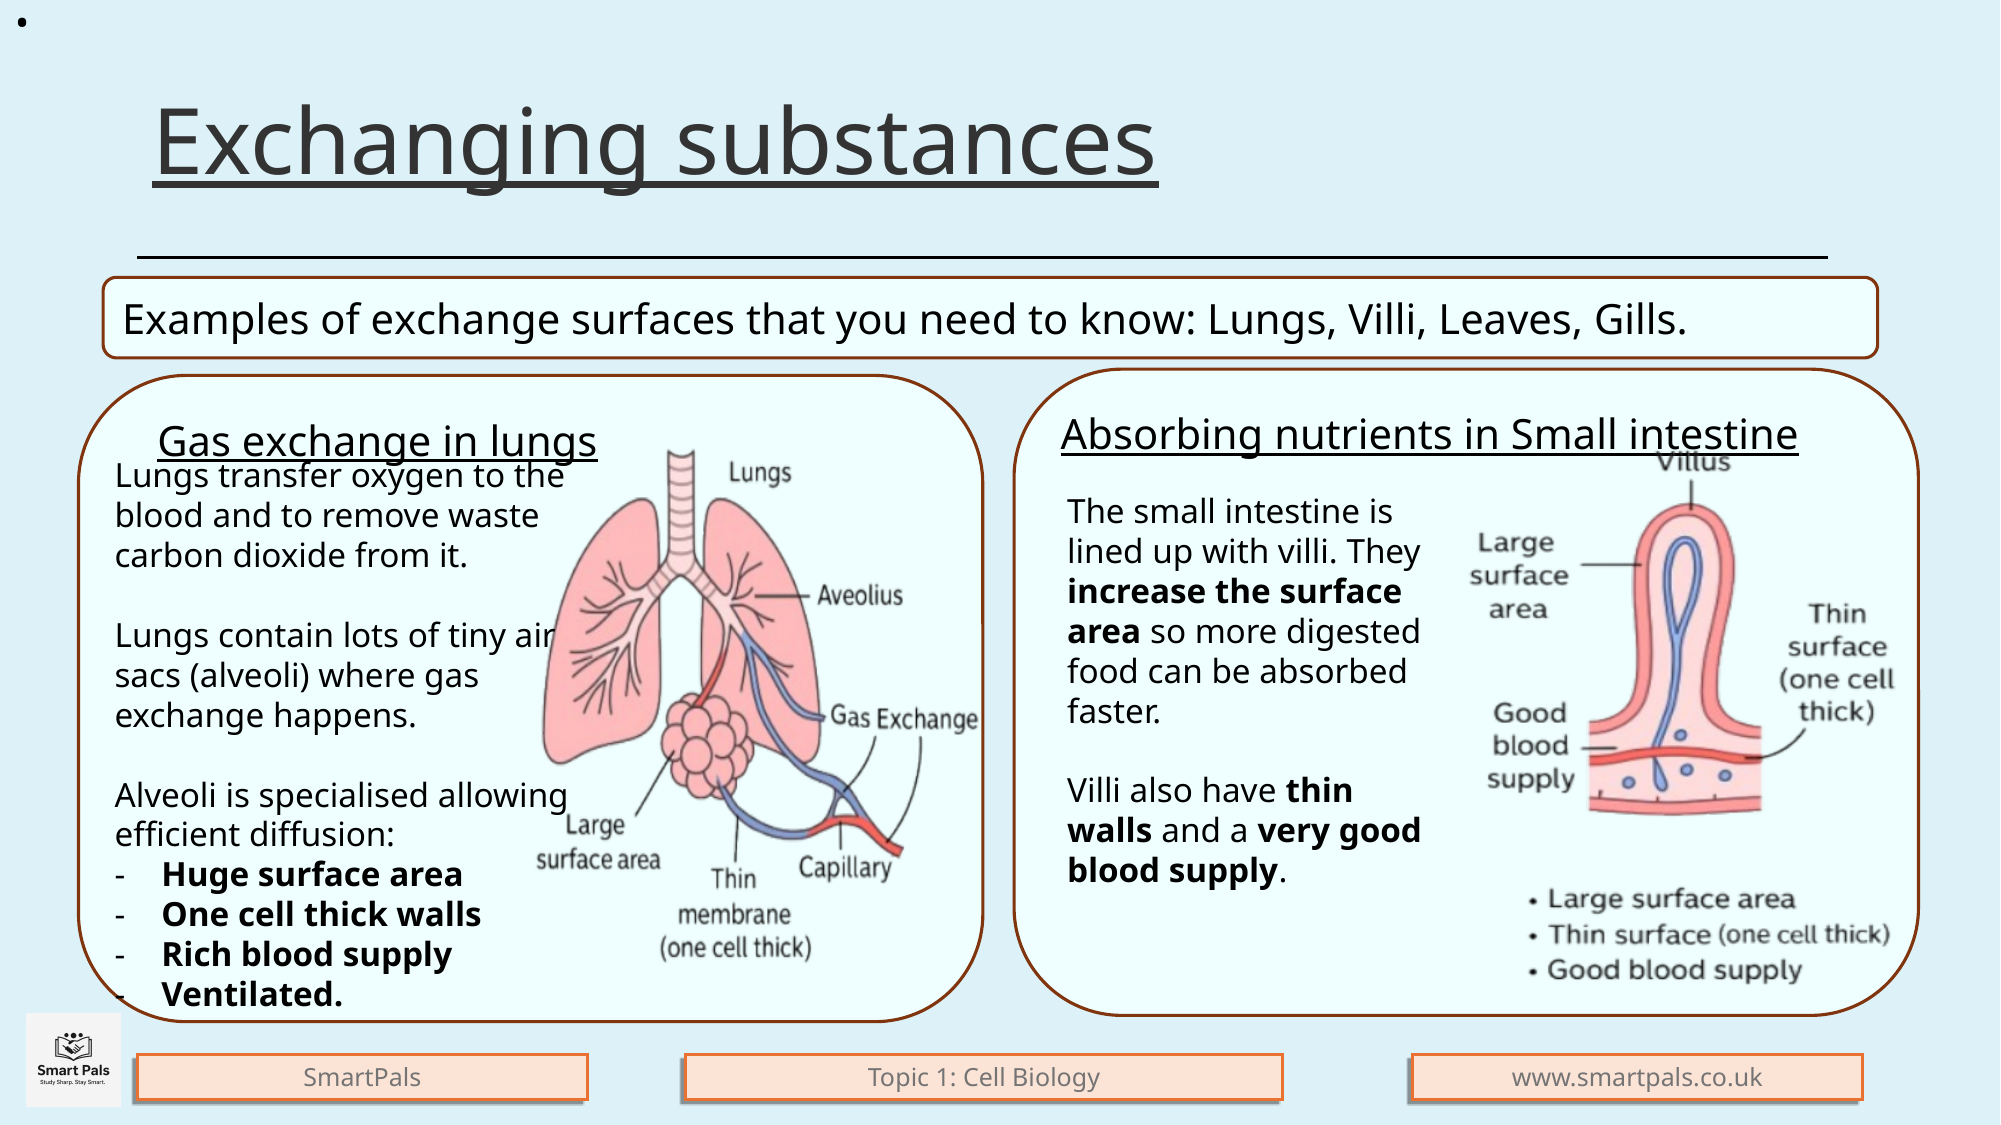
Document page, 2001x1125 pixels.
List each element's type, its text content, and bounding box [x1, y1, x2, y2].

text_box "Therapeutic cloning = NO rejection! Same DNA = happy immune system." [0, 0, 1373, 56]
text_box Gas exchange in lungs [78, 375, 960, 978]
text_box Absorbing nutrients in Small intestine [1014, 369, 1896, 1016]
text_box The small intestine is lined up with villi. They increase the surface area so more digested food can be absorbed faster. Villi also have thin walls and a very good blood supply. [1052, 482, 1441, 902]
title Exchanging substances [137, 35, 1863, 254]
picture [493, 416, 989, 1040]
picture [1466, 410, 1926, 1000]
text_box Lungs transfer oxygen to the blood and to remove waste carbon dioxide from it. Lungs contain lots of tiny air sacs (alveoli) where gas exchange happens. Alveoli is specialised allowing efficient diffusion: Huge surface area One cell thick walls Rich blood supply Ventilated. [99, 446, 595, 1033]
text_box Examples of exchange surfaces that you need to know: Lungs, Villi, Leaves, Gills. [103, 277, 1878, 358]
